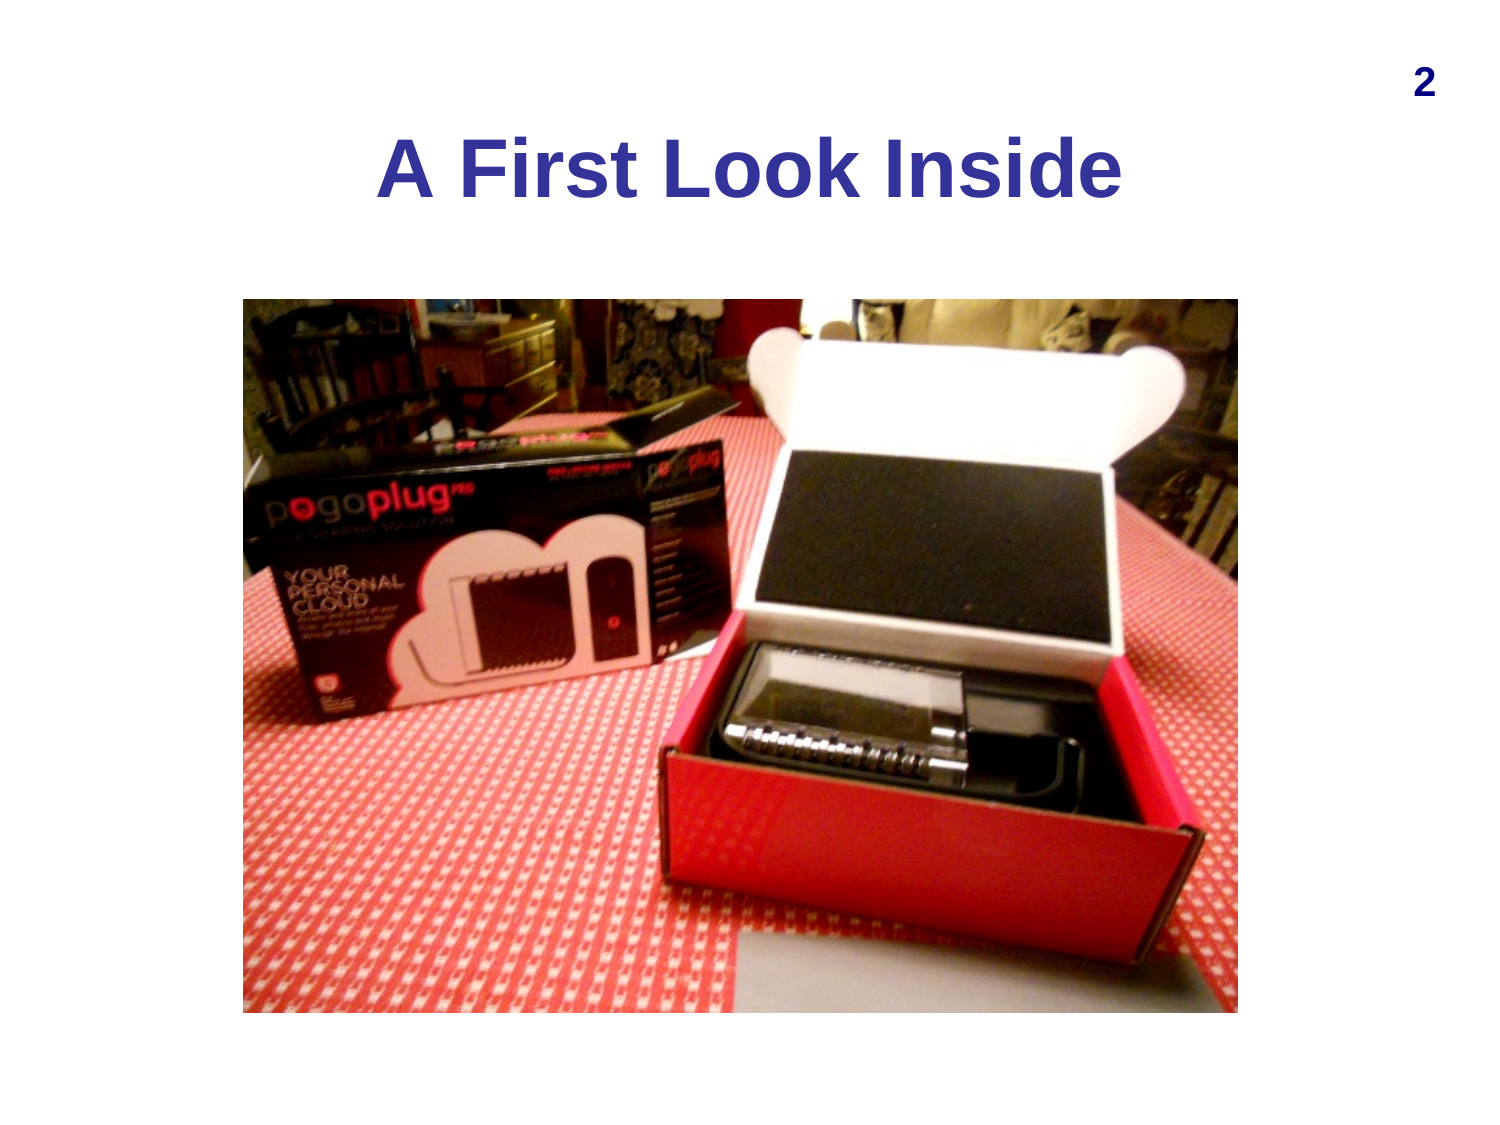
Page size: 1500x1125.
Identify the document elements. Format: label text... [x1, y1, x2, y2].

picture [243, 299, 1238, 1013]
text_box 2 [1387, 47, 1463, 113]
title A First Look Inside [150, 112, 1351, 225]
